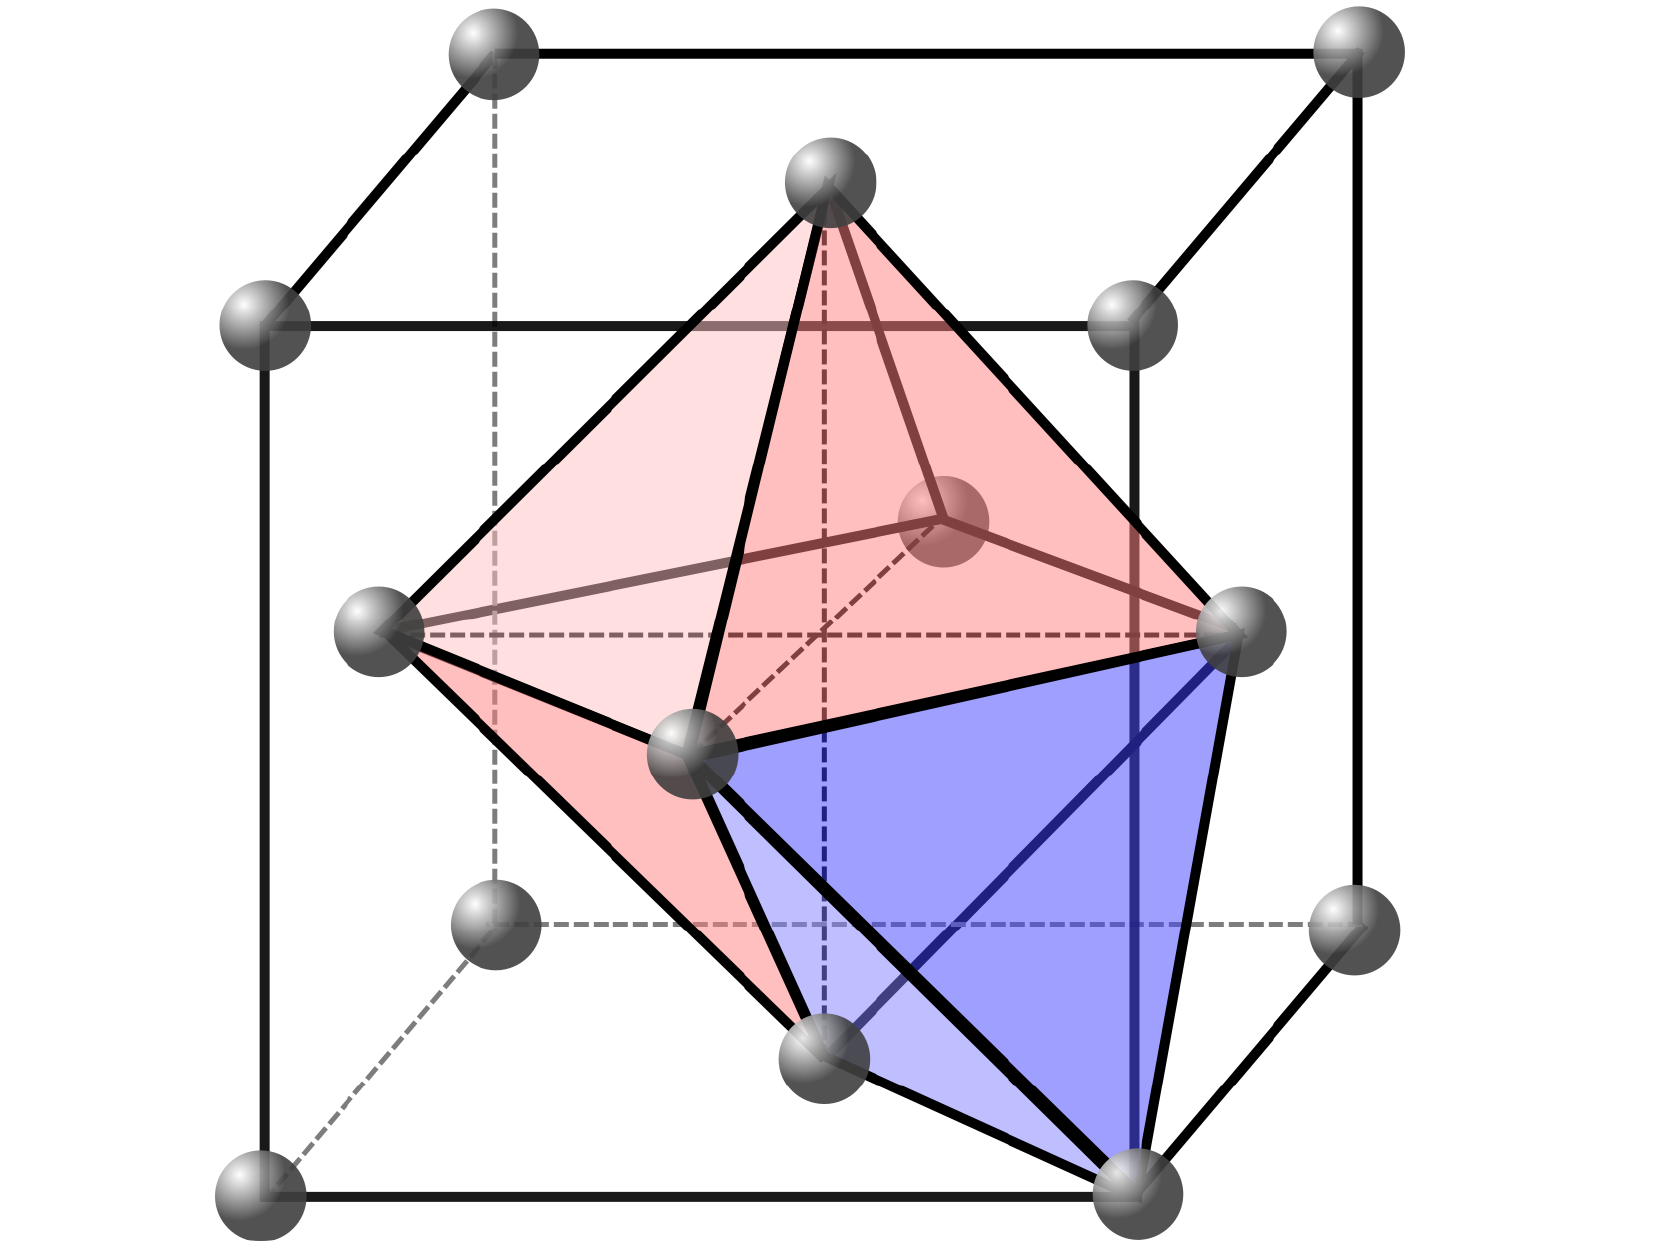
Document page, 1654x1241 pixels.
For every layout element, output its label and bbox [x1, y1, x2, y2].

picture [215, 0, 1406, 1241]
